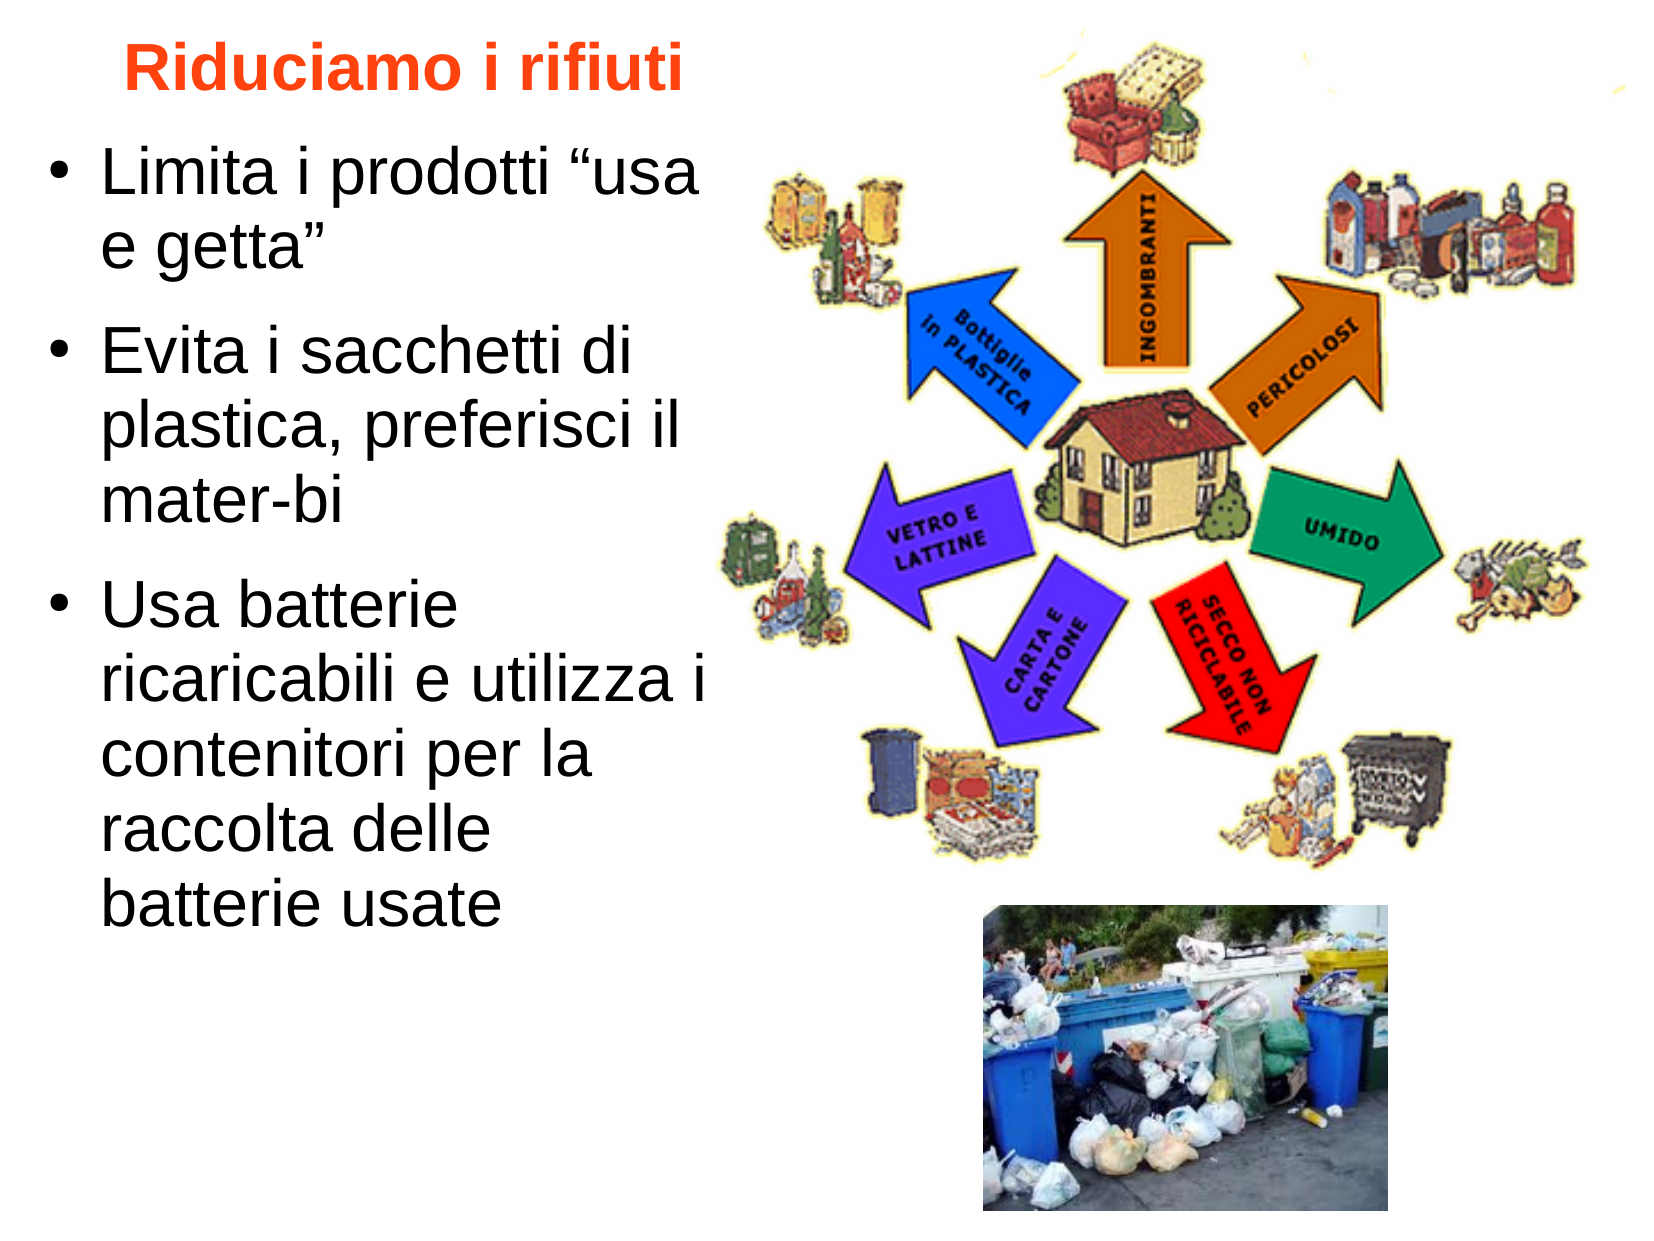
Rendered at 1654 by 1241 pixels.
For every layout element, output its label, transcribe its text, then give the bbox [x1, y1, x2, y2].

picture [983, 905, 1388, 1211]
list Riduciamo i rifiuti Limita i prodotti “usa e getta” Evita i sacchetti di plastica, preferisci il mater-bi Usa batterie ricaricabili e utilizza i contenitori per la raccolta delle batterie usate [29, 29, 709, 1128]
picture [709, 29, 1625, 886]
